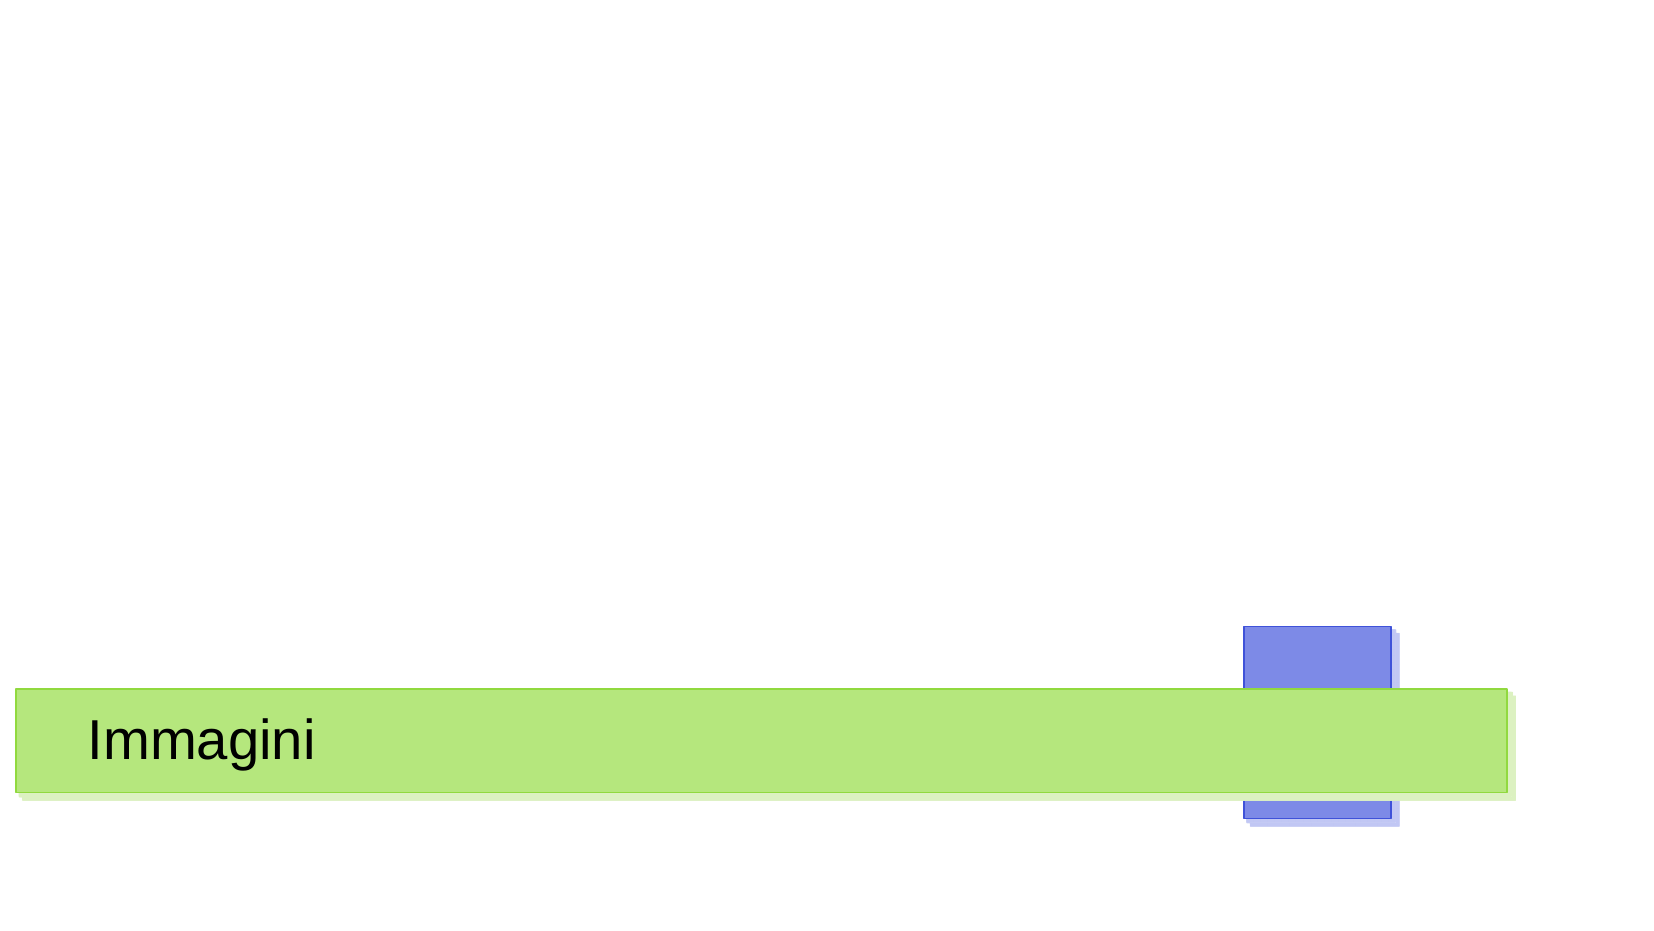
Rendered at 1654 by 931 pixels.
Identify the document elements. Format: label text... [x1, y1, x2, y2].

text_box [15, 689, 1508, 793]
title Immagini [87, 687, 1506, 792]
text_box [1243, 626, 1392, 687]
text_box [1243, 797, 1392, 819]
